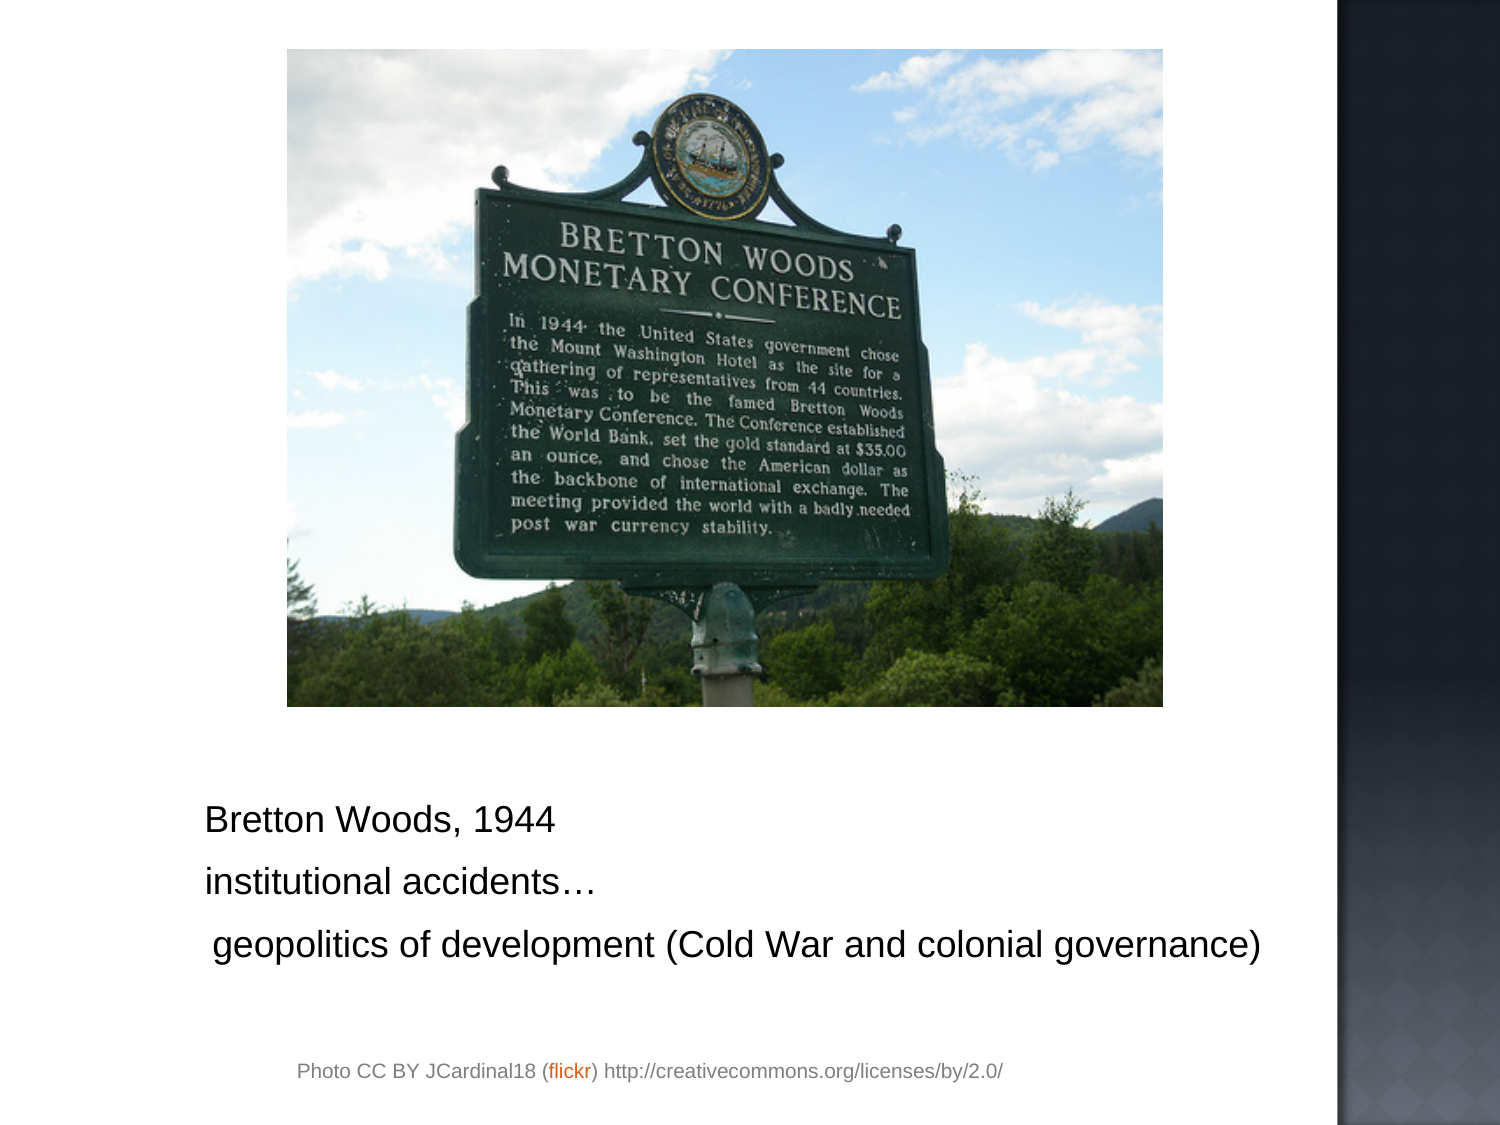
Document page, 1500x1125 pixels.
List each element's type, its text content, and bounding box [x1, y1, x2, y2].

text_box geopolitics of development (Cold War and colonial governance) [197, 912, 1278, 973]
text_box Bretton Woods, 1944 [189, 787, 571, 848]
text_box institutional accidents… [189, 849, 613, 911]
text_box Photo CC BY JCardinal18 (flickr) http://creativecommons.org/licenses/by/2.0/ [275, 1050, 1026, 1091]
picture [287, 49, 1163, 707]
picture [1337, 0, 1500, 1125]
